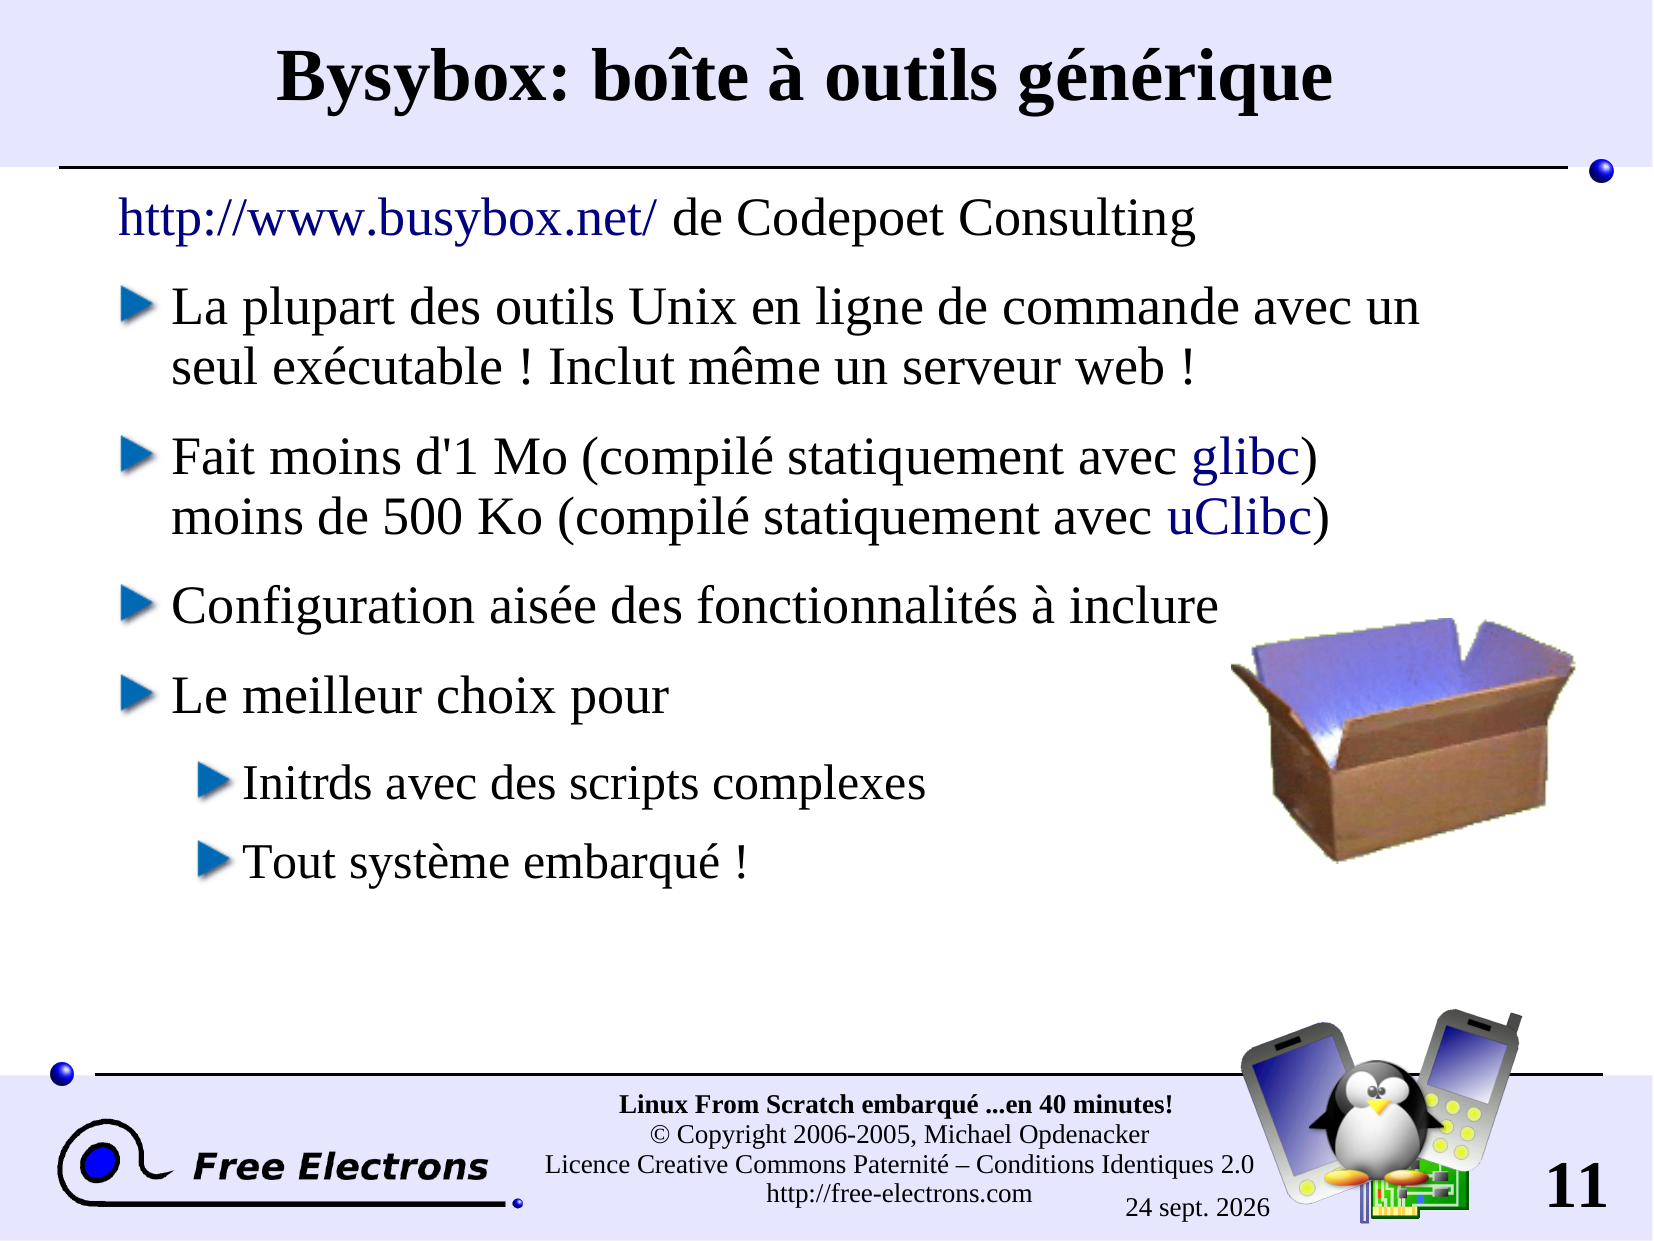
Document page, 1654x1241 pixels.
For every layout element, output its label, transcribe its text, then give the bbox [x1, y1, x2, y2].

picture [1225, 1006, 1537, 1241]
title Bysybox: boîte à outils générique [60, 25, 1551, 124]
picture [1231, 618, 1578, 864]
picture [50, 1108, 527, 1216]
list http://www.busybox.net/ de Codepoet Consulting La plupart des outils Unix en ligne de commande avec un seul exécutable ! Inclut même un serveur web ! Fait moins d'1 Mo (compilé statiquement avec glibc) moins de 500 Ko (compilé statiquement avec uClibc) Configuration aisée des fonctionnalités à inclure Le meilleur choix pour Initrds avec des scripts complexes Tout système embarqué ! [100, 187, 1513, 1052]
